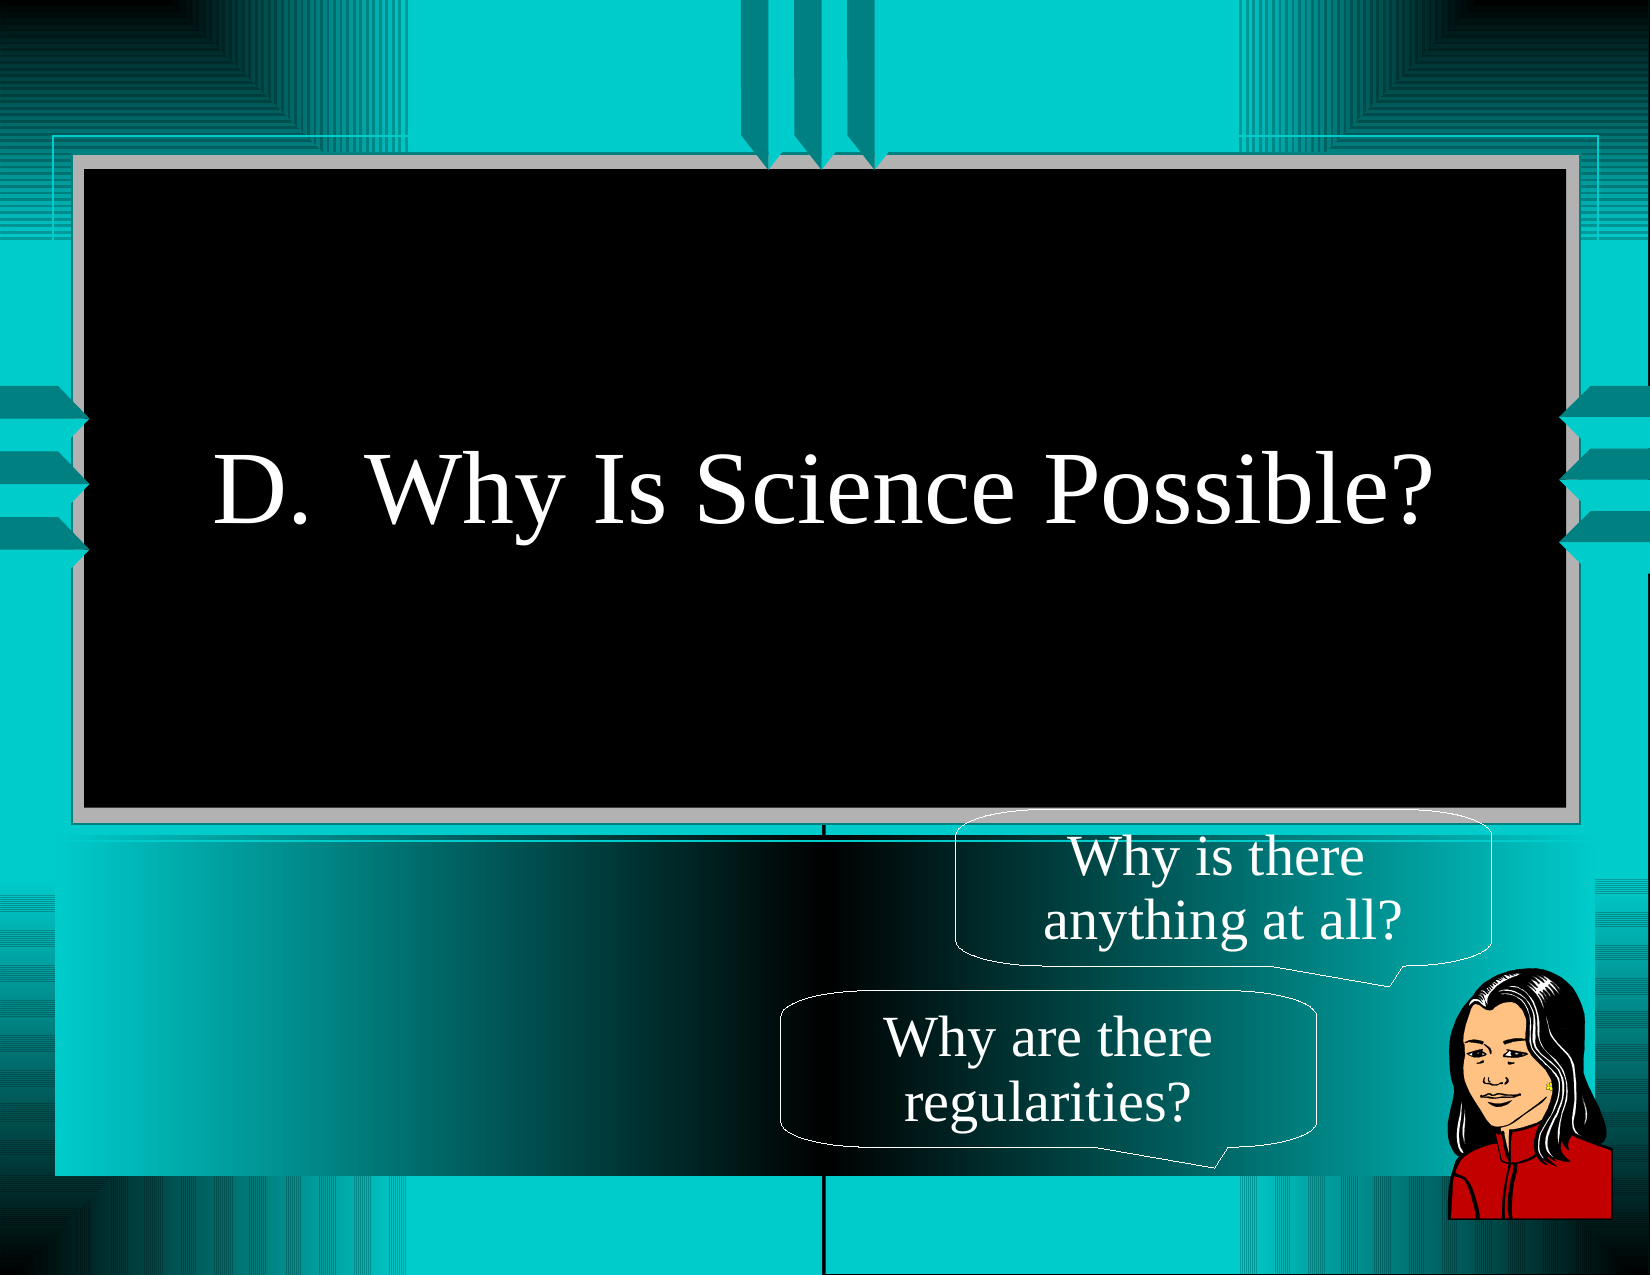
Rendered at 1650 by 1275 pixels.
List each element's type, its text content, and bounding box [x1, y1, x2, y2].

text_box Why is there anything at all? [955, 809, 1492, 987]
title D. Why Is Science Possible? [123, 382, 1527, 595]
picture [1447, 968, 1613, 1220]
text_box Why are there regularities? [780, 990, 1317, 1169]
